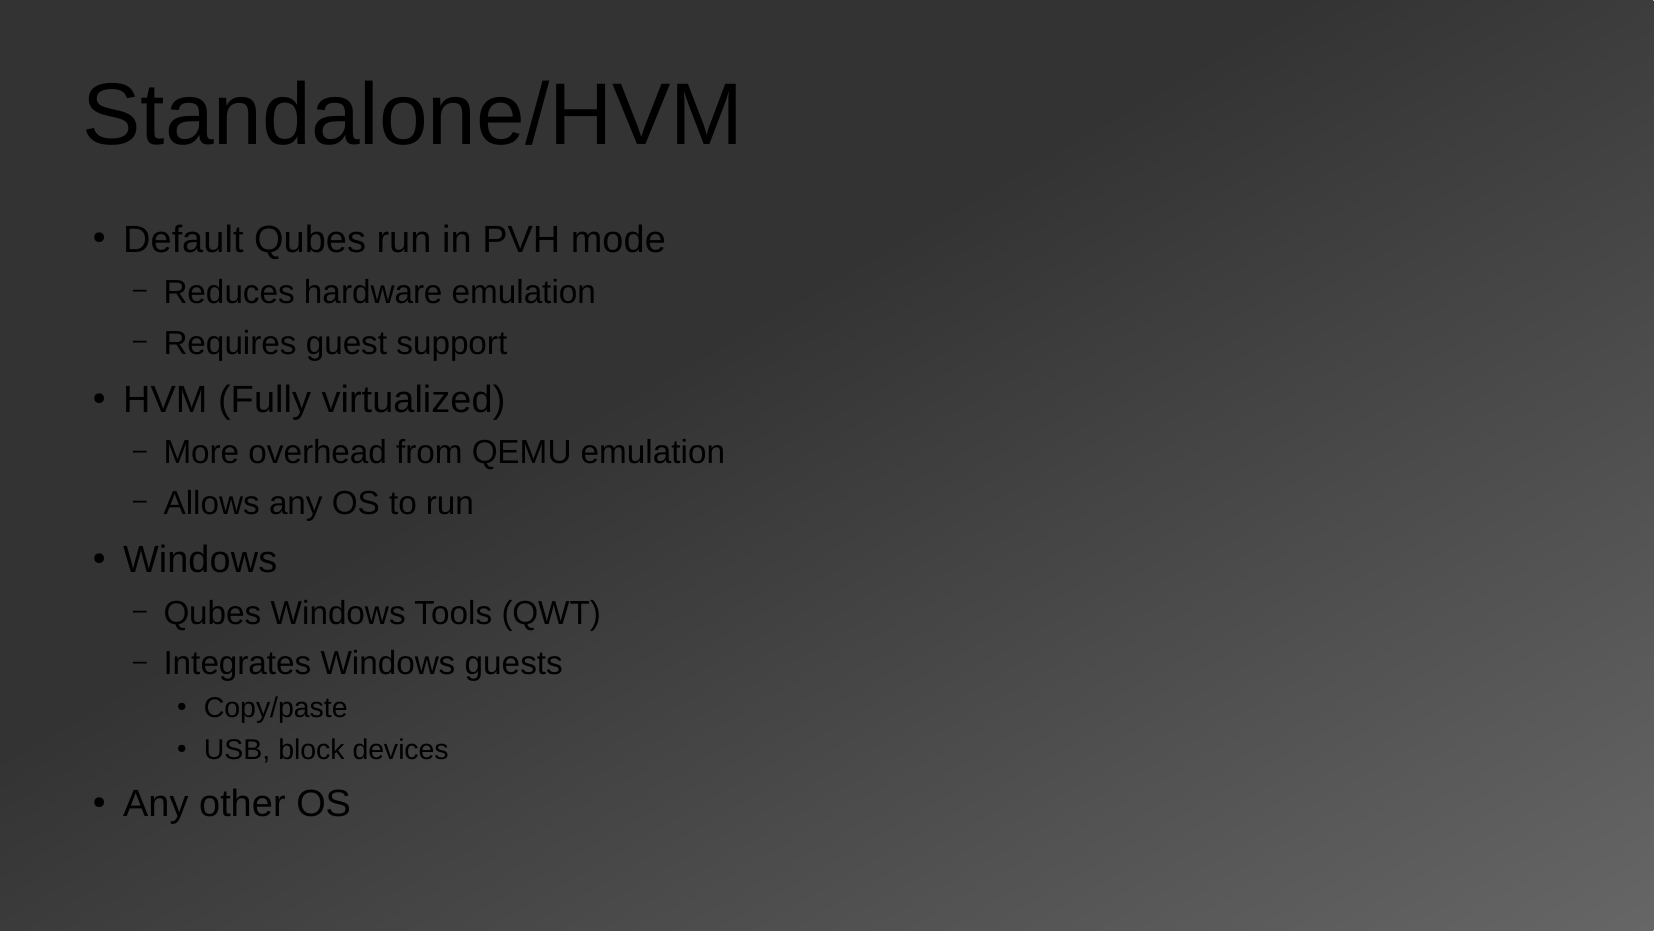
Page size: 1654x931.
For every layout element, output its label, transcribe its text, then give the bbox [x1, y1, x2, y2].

list Default Qubes run in PVH mode Reduces hardware emulation Requires guest support HVM (Fully virtualized) More overhead from QEMU emulation Allows any OS to run Windows Qubes Windows Tools (QWT) Integrates Windows guests Copy/paste USB, block devices Any other OS [82, 217, 1576, 826]
title Standalone/HVM [82, 37, 1571, 193]
